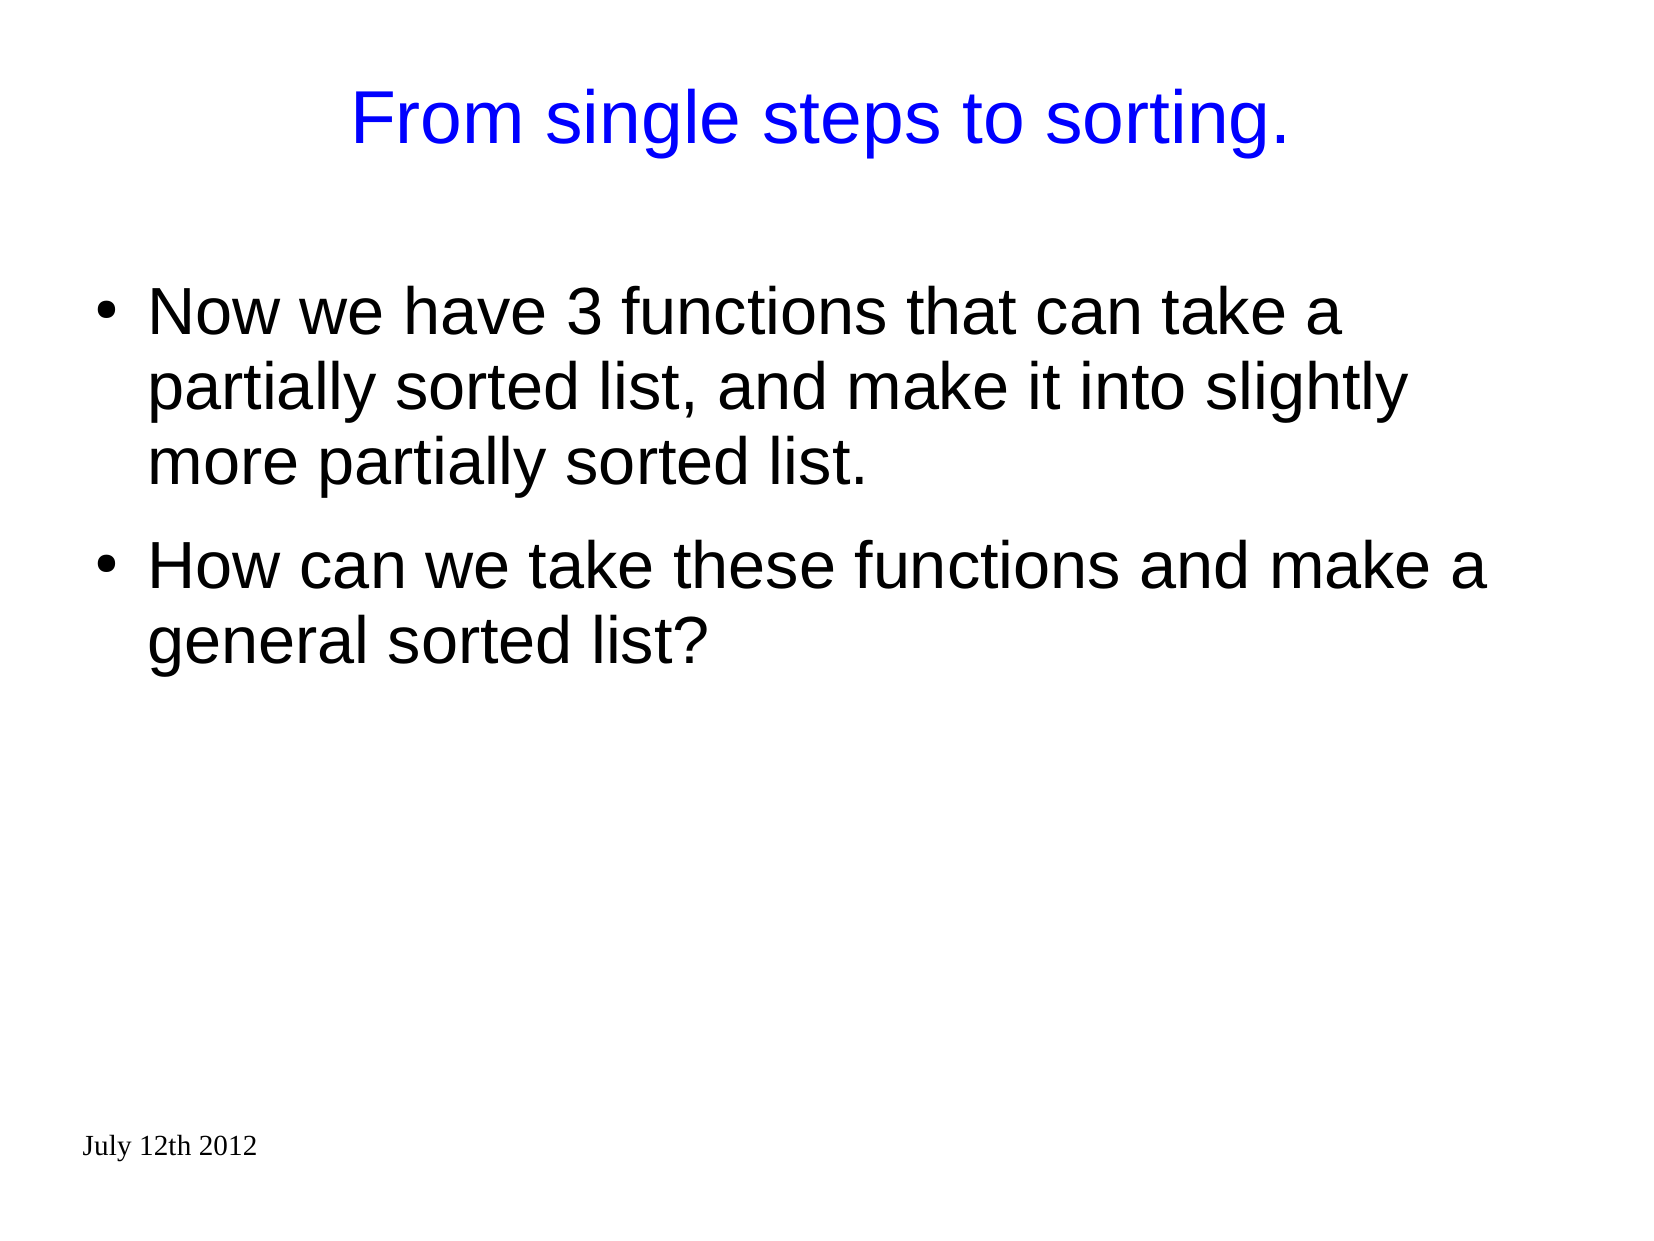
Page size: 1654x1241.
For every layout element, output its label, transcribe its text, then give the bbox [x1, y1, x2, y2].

title From single steps to sorting. [76, 58, 1565, 178]
list Now we have 3 functions that can take a partially sorted list, and make it into slightly more partially sorted list. How can we take these functions and make a general sorted list? [76, 274, 1565, 1093]
